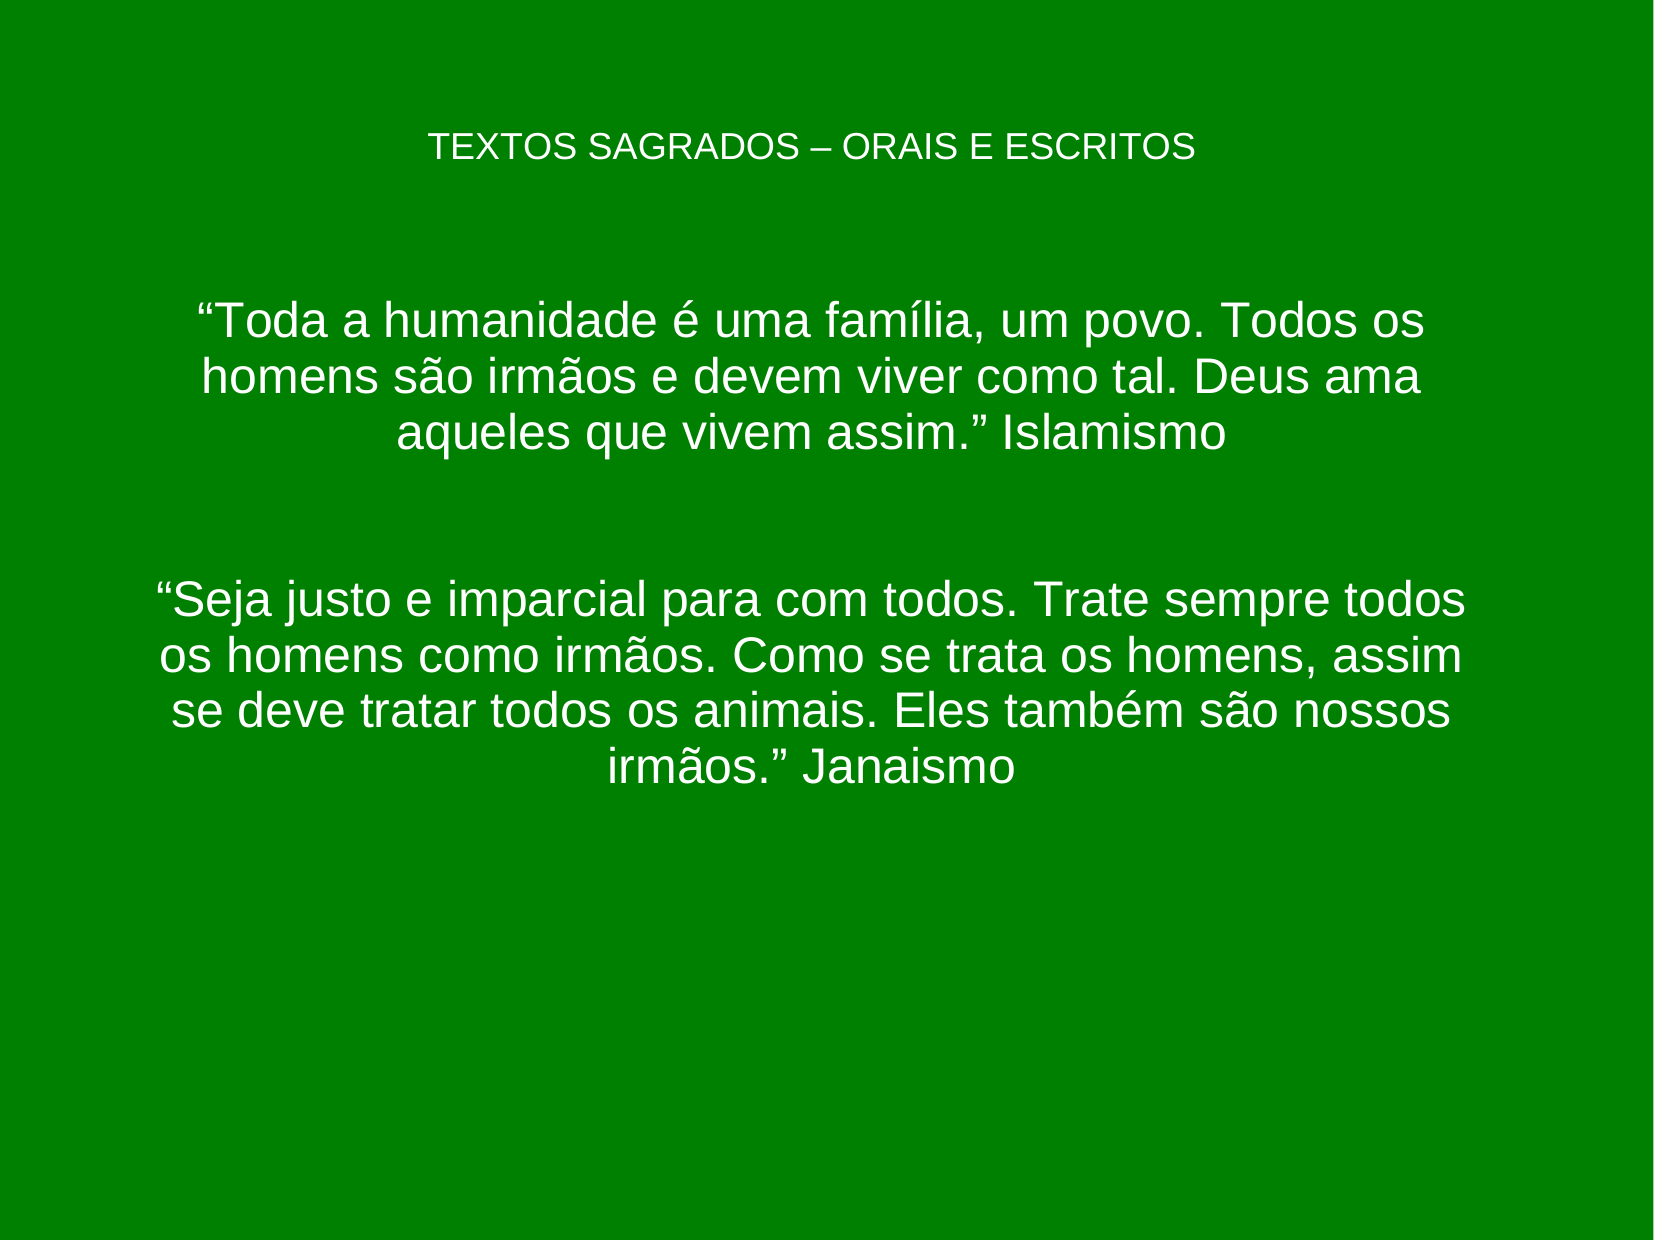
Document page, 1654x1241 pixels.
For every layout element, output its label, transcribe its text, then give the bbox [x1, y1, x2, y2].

text_box TEXTOS SAGRADOS – ORAIS E ESCRITOS “Toda a humanidade é uma família, um povo. Todos os homens são irmãos e devem viver como tal. Deus ama aqueles que vivem assim.” Islamismo “Seja justo e imparcial para com todos. Trate sempre todos os homens como irmãos. Como se trata os homens, assim se deve tratar todos os animais. Eles também são nossos irmãos.” Janaismo [118, 118, 1506, 1069]
